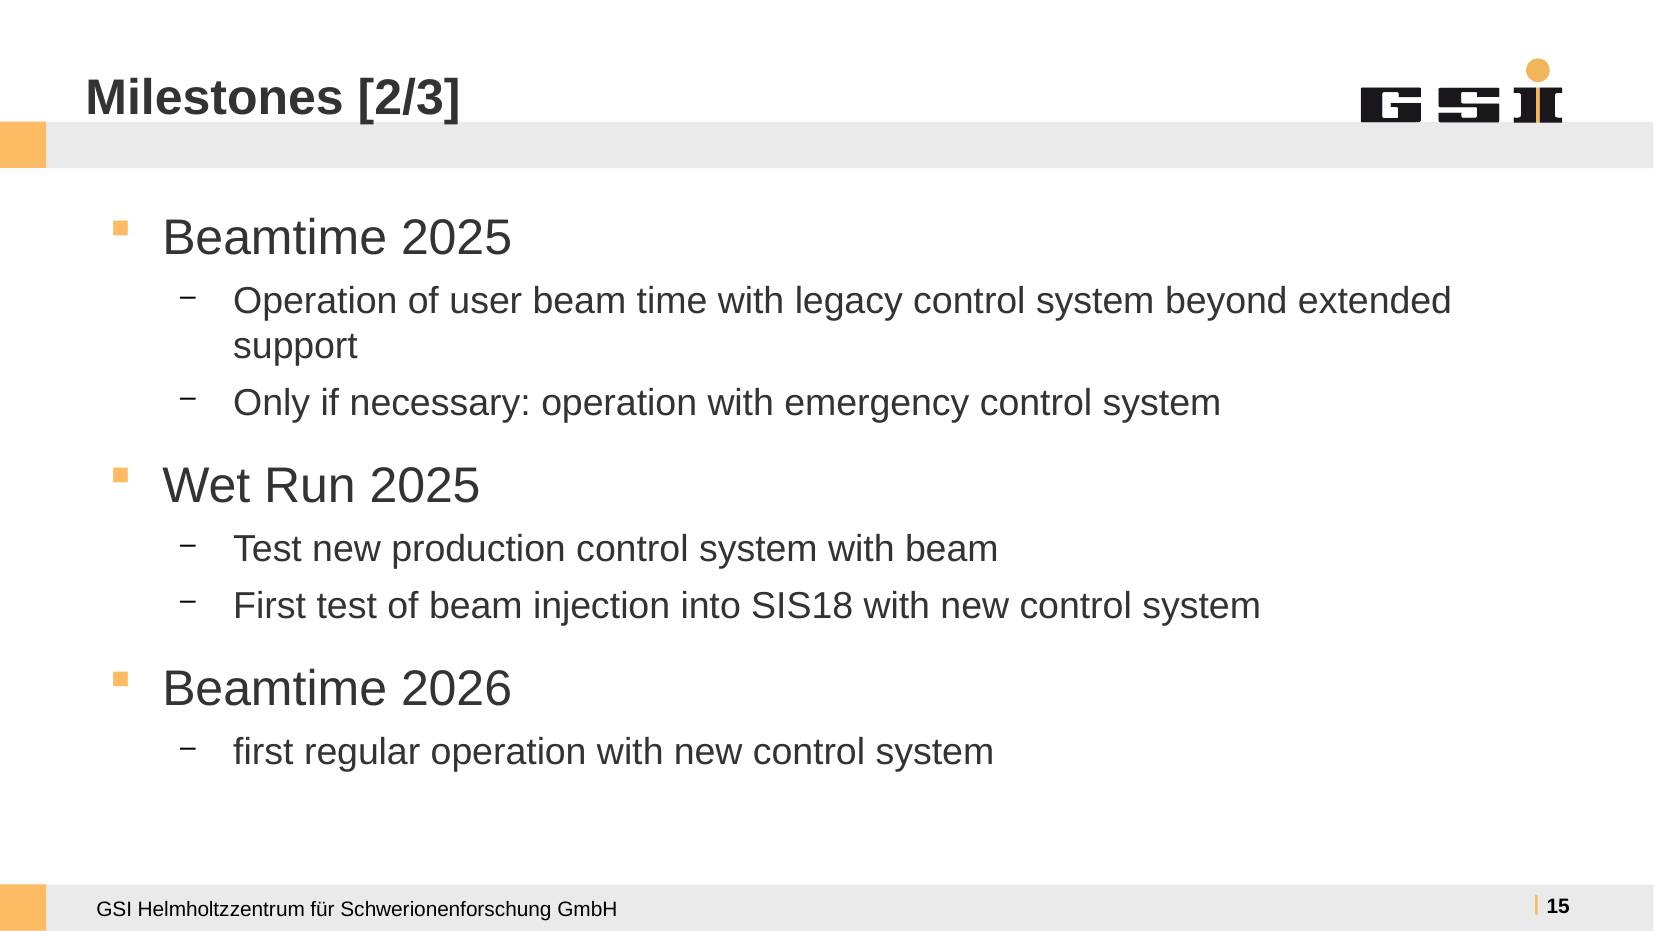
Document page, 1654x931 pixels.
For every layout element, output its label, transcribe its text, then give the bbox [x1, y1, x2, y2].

picture [1359, 56, 1564, 125]
title Milestones [2/3] [70, 55, 1081, 132]
list Beamtime 2025 Operation of user beam time with legacy control system beyond extended support Only if necessary: operation with emergency control system Wet Run 2025 Test new production control system with beam First test of beam injection into SIS18 with new control system Beamtime 2026 first regular operation with new control system [76, 196, 1562, 862]
